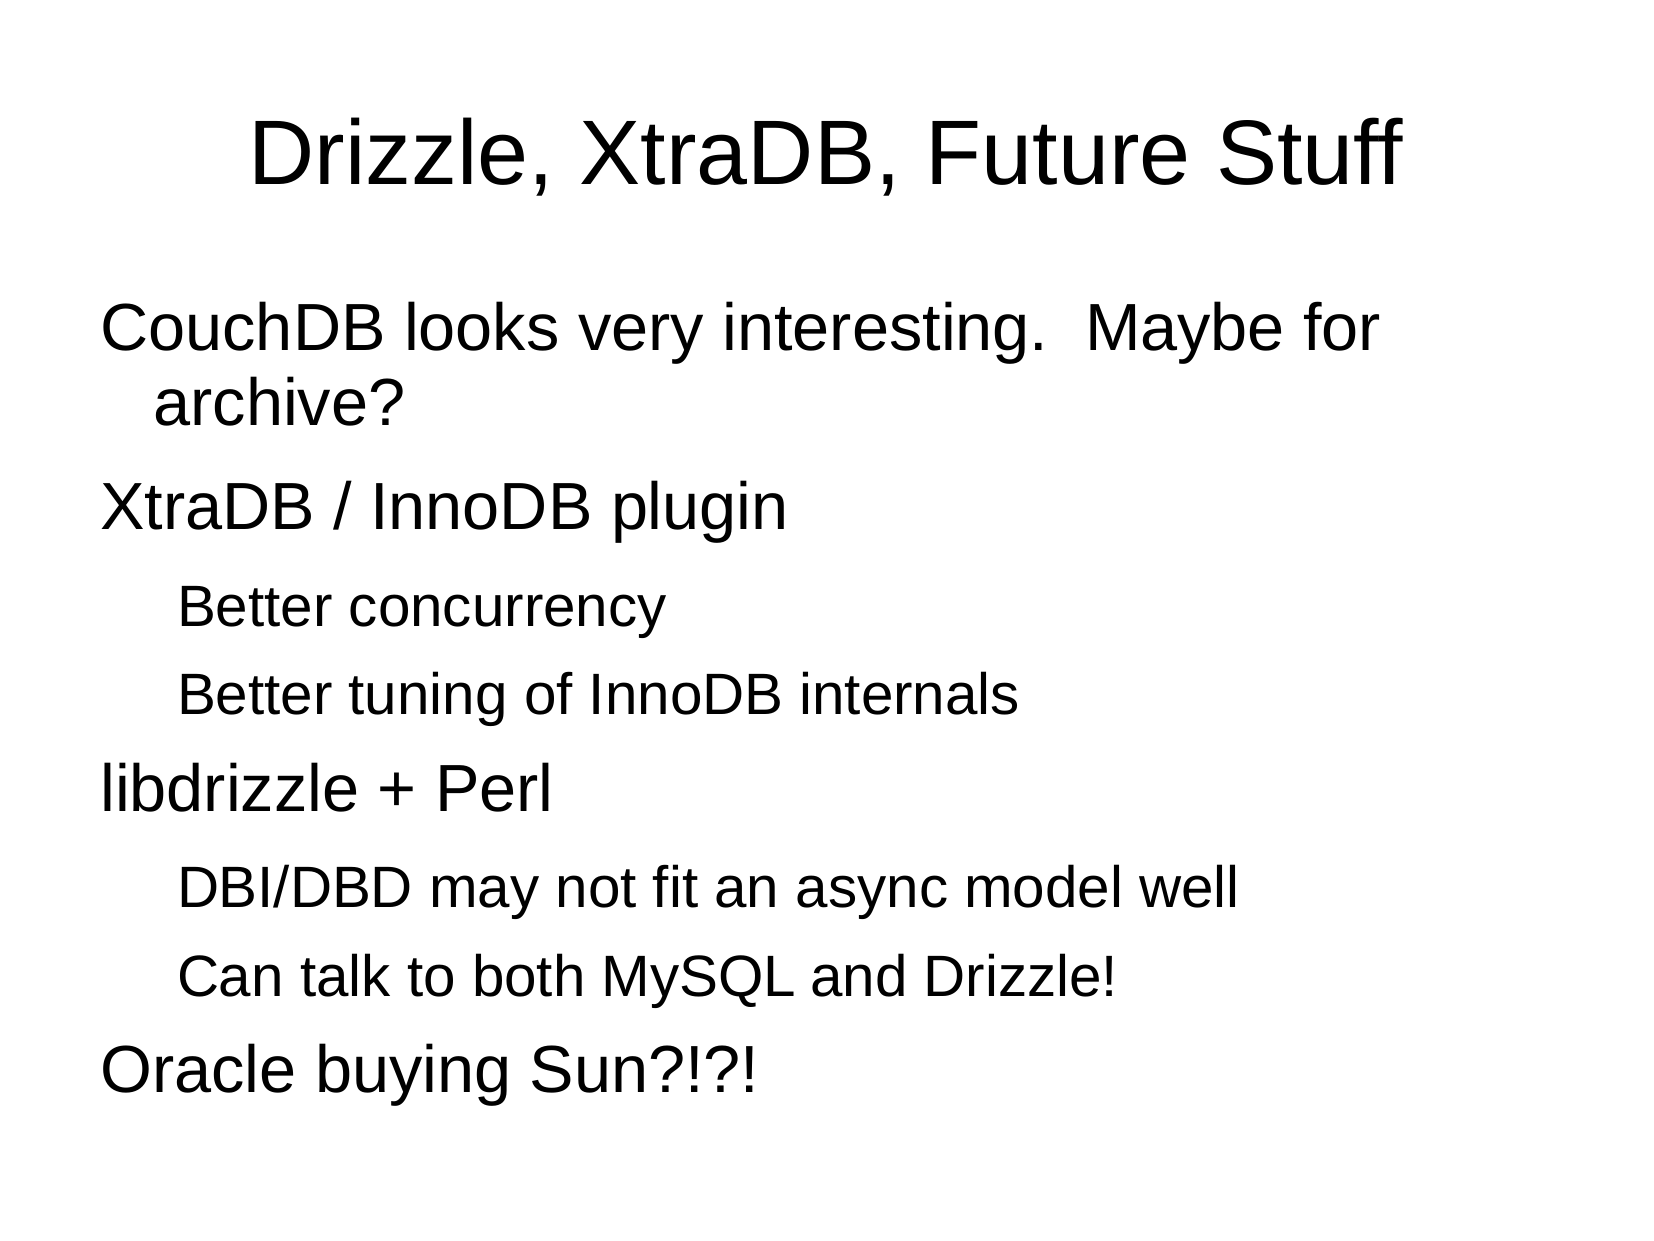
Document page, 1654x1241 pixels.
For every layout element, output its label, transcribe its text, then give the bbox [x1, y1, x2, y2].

title Drizzle, XtraDB, Future Stuff [82, 56, 1571, 250]
list CouchDB looks very interesting. Maybe for archive? XtraDB / InnoDB plugin Better concurrency Better tuning of InnoDB internals libdrizzle + Perl DBI/DBD may not fit an async model well Can talk to both MySQL and Drizzle! Oracle buying Sun?!?! [82, 290, 1571, 1105]
